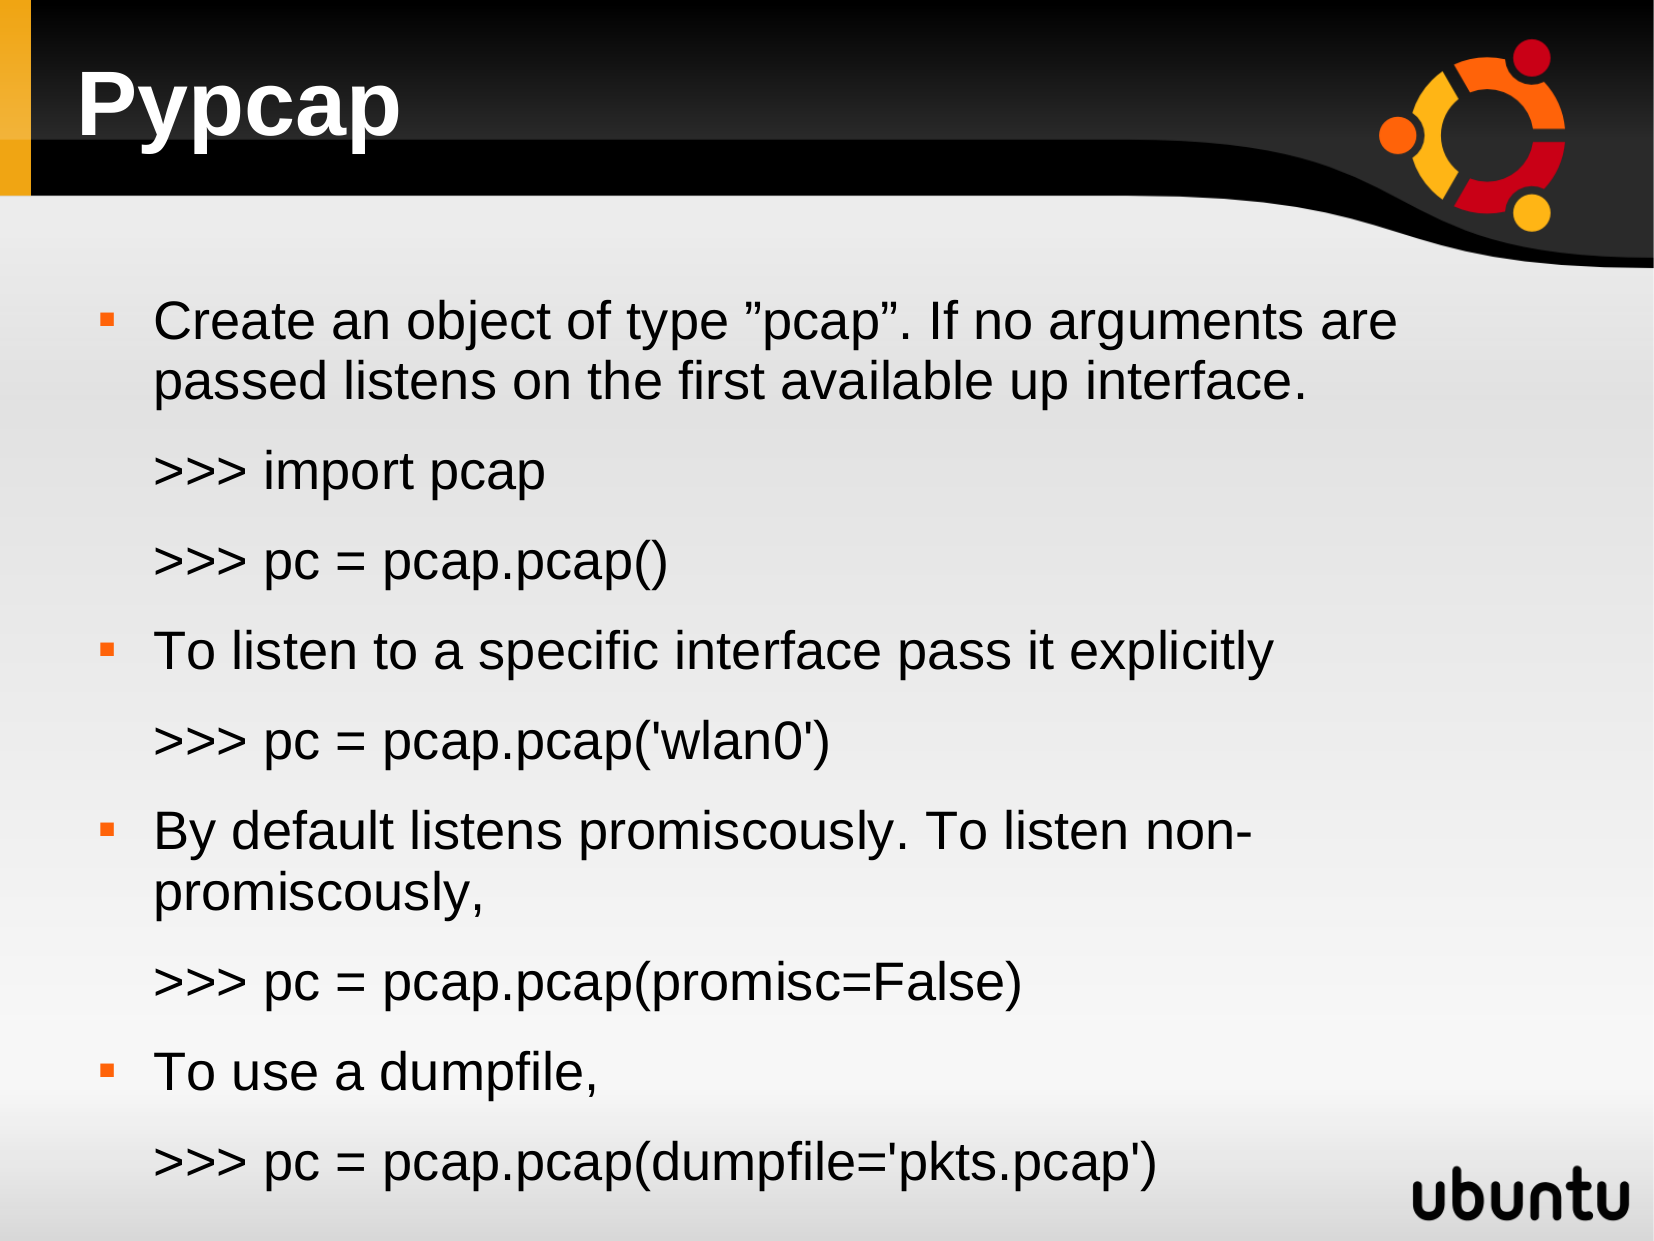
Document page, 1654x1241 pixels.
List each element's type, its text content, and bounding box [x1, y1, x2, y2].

title Pypcap [76, 7, 1565, 200]
picture [0, 0, 1654, 1241]
list Create an object of type ”pcap”. If no arguments are passed listens on the first available up interface. >>> import pcap >>> pc = pcap.pcap() To listen to a specific interface pass it explicitly >>> pc = pcap.pcap('wlan0') By default listens promiscously. To listen non-promiscously, >>> pc = pcap.pcap(promisc=False) To use a dumpfile, >>> pc = pcap.pcap(dumpfile='pkts.pcap') [82, 290, 1571, 1241]
